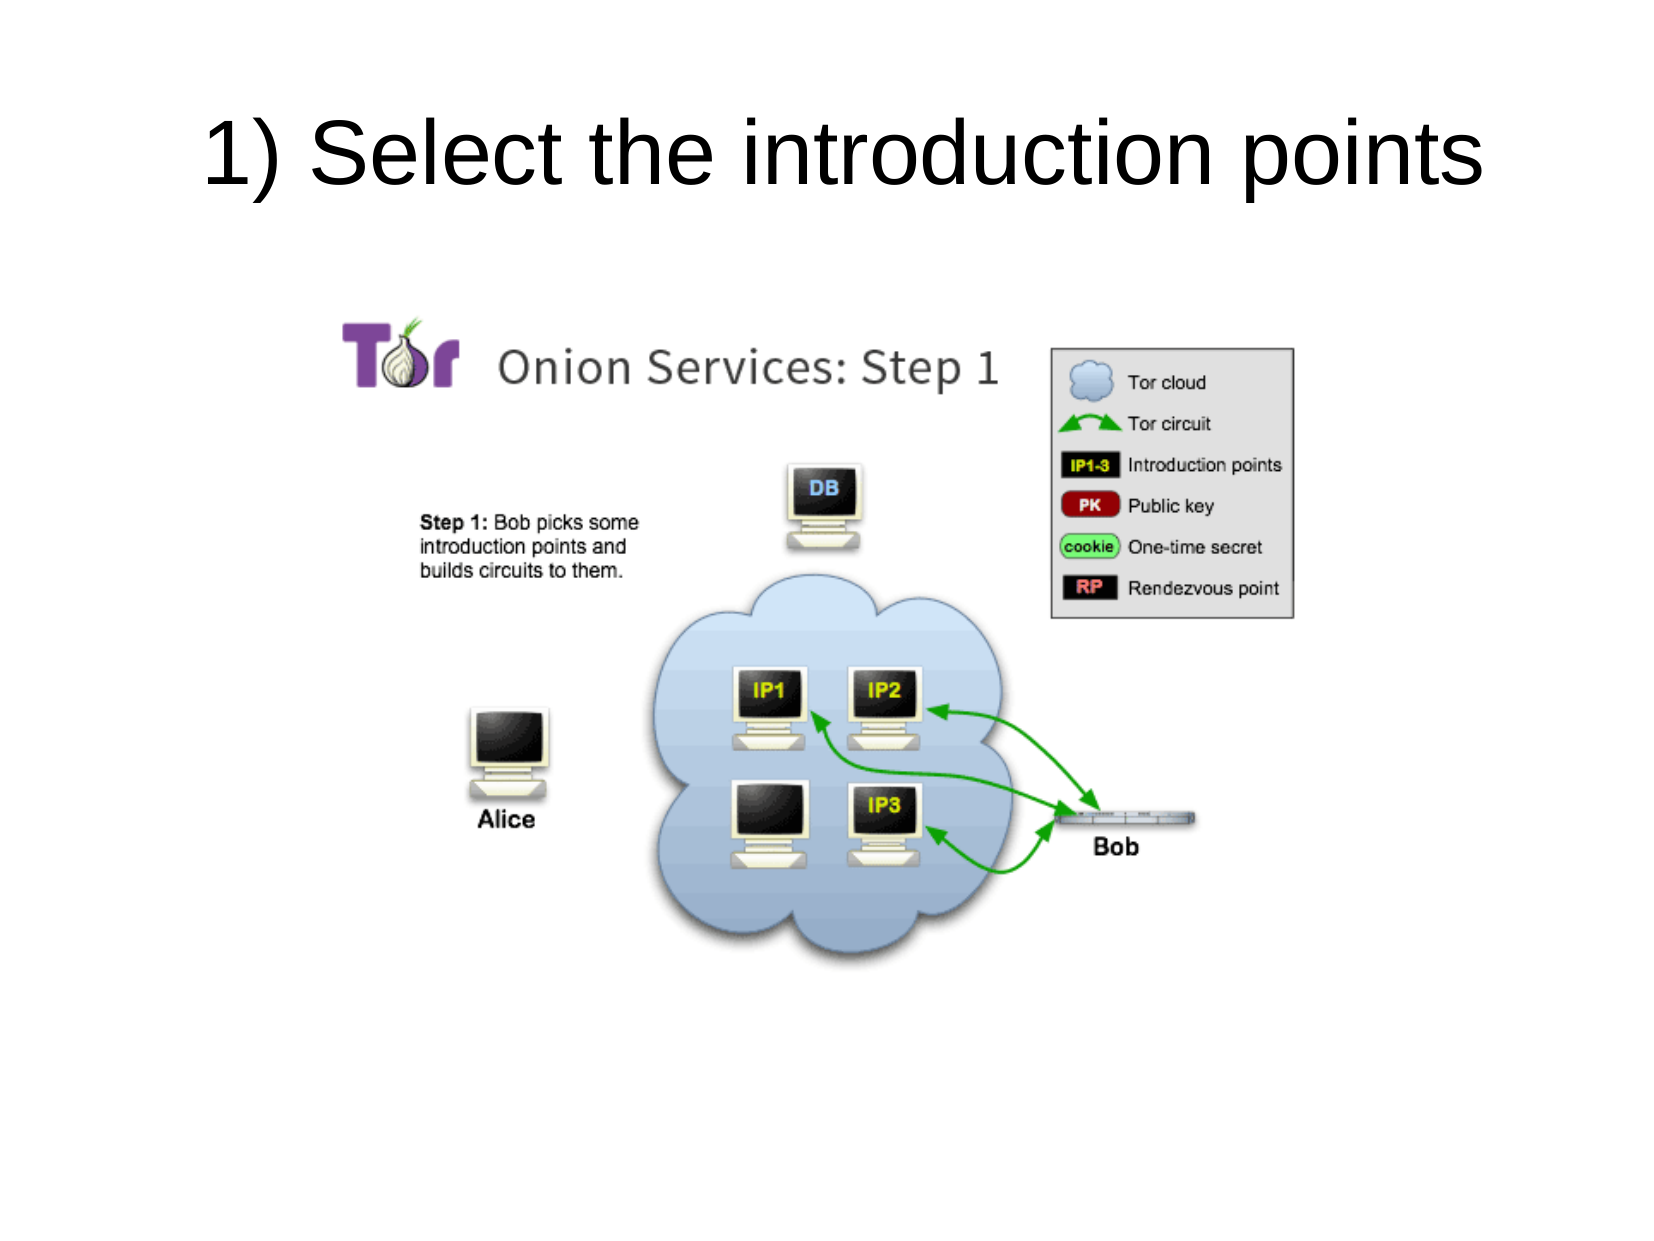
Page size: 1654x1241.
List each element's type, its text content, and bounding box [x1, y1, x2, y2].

title 1) Select the introduction points [82, 49, 1571, 257]
picture [312, 290, 1341, 1010]
